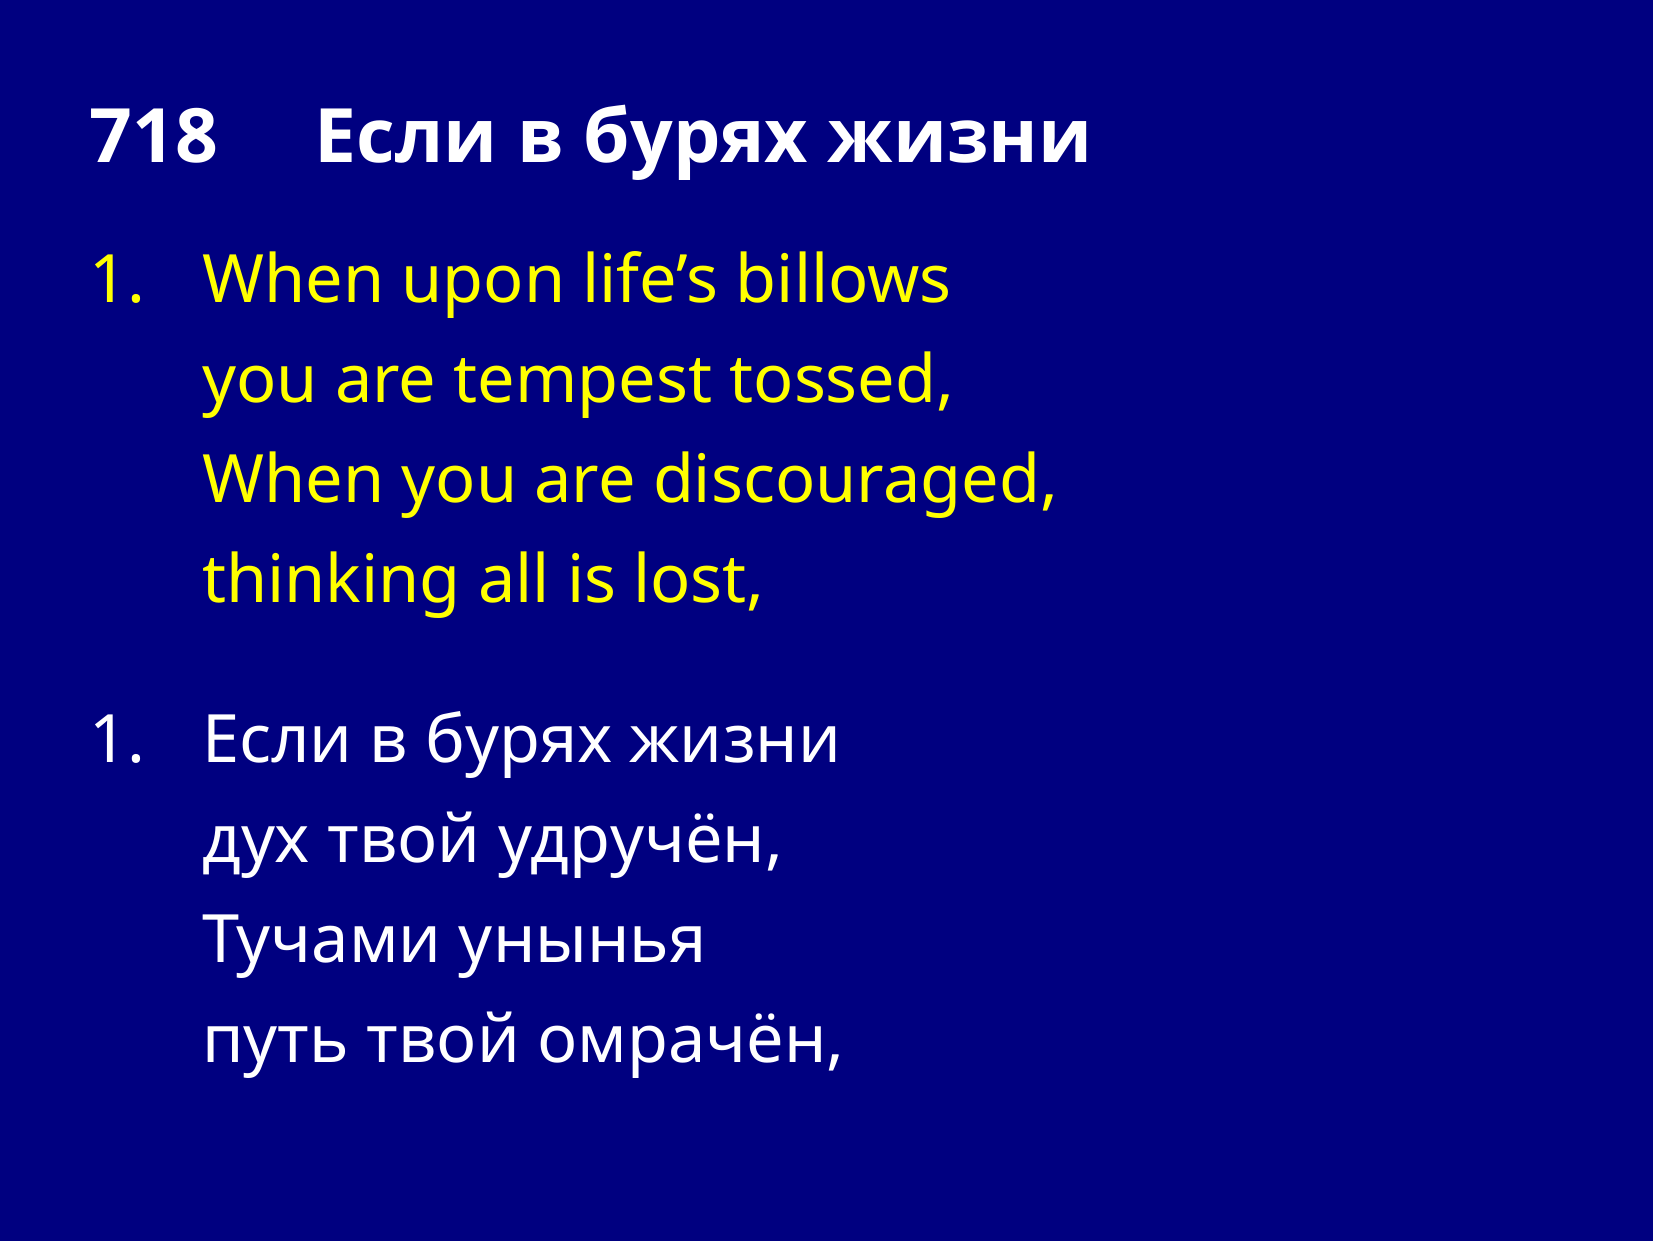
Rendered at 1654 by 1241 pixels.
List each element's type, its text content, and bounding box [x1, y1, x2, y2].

text_box 1. When upon life’s billows you are tempest tossed, When you are discouraged, thinking all is lost, [75, 188, 1576, 638]
text_box 1. Если в бурях жизни дух твой удручён, Тучами унынья путь твой омрачён, [75, 675, 1576, 1163]
text_box 718 Если в бурях жизни [75, 75, 1576, 188]
